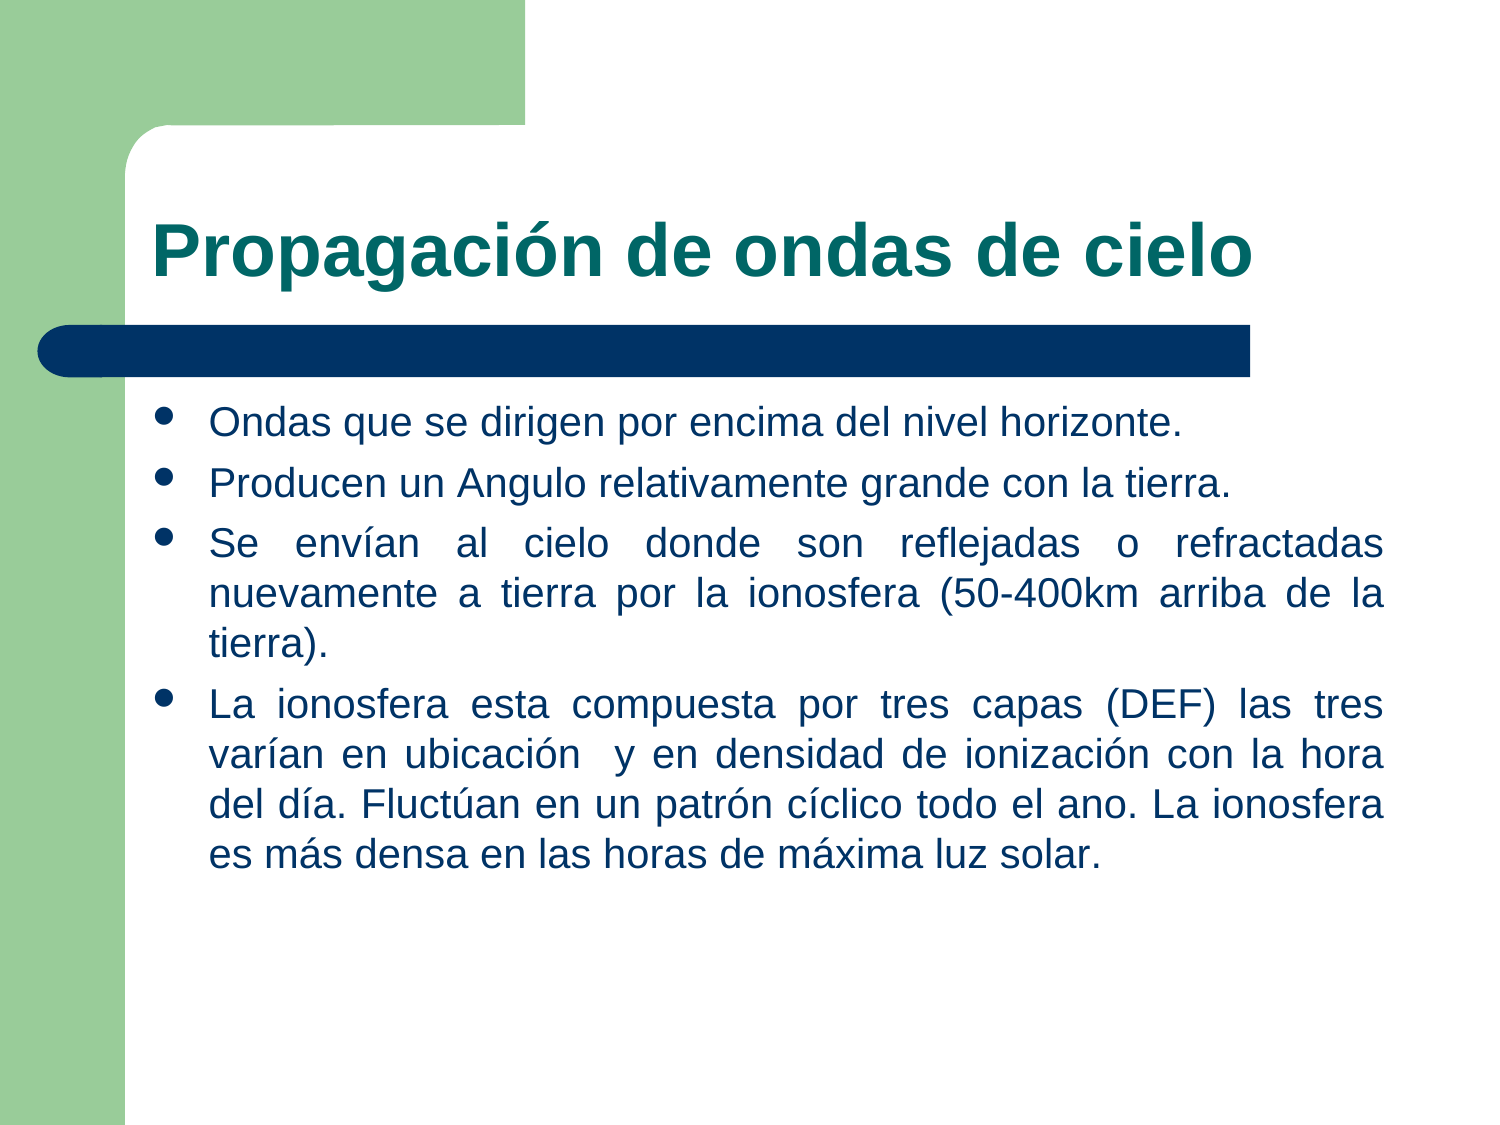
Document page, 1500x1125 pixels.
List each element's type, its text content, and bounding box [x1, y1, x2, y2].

list Ondas que se dirigen por encima del nivel horizonte. Producen un Angulo relativamente grande con la tierra. Se envían al cielo donde son reflejadas o refractadas nuevamente a tierra por la ionosfera (50-400km arriba de la tierra). La ionosfera esta compuesta por tres capas (DEF) las tres varían en ubicación y en densidad de ionización con la hora del día. Fluctúan en un patrón cíclico todo el ano. La ionosfera es más densa en las horas de máxima luz solar. [137, 387, 1400, 999]
title Propagación de ondas de cielo [136, 136, 1414, 301]
